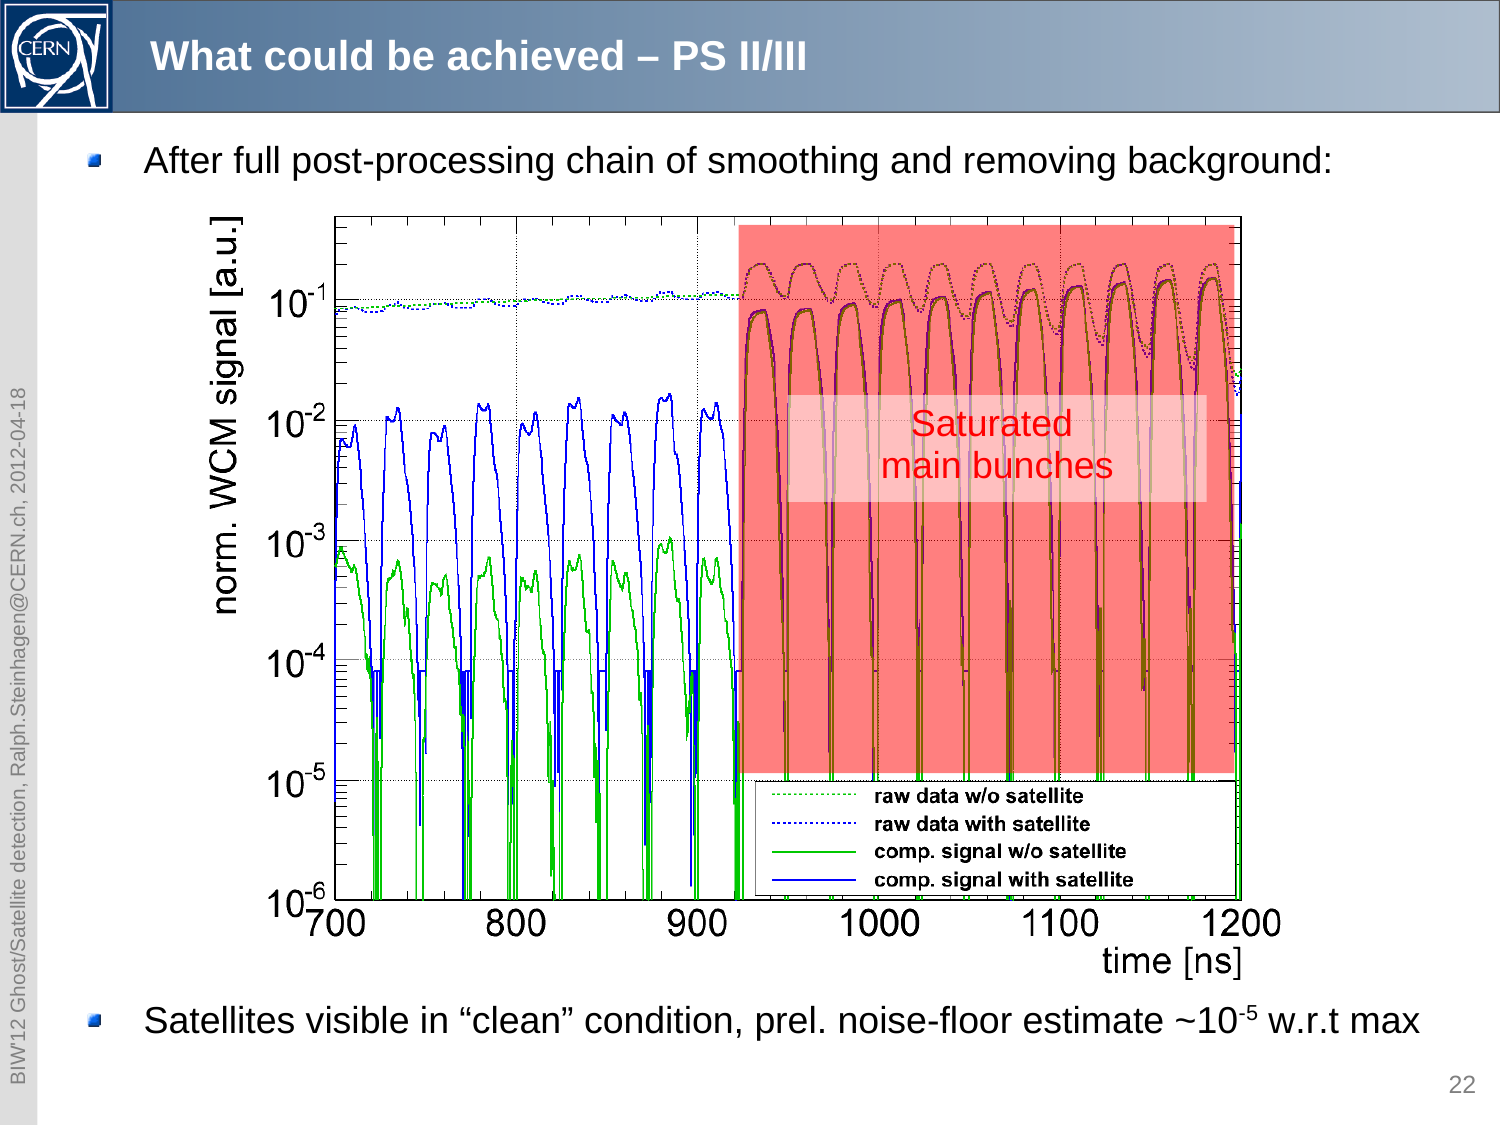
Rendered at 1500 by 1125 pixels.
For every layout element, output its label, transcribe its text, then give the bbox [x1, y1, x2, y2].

list After full post-processing chain of smoothing and removing background: Satellites visible in “clean” condition, prel. noise-floor estimate ~10-5 w.r.t max [87, 137, 1438, 1042]
picture [200, 195, 1290, 990]
title What could be achieved – PS II/III [150, 0, 1201, 113]
text_box [738, 224, 1235, 774]
text_box Saturated main bunches [787, 395, 1207, 502]
picture [0, 0, 113, 113]
